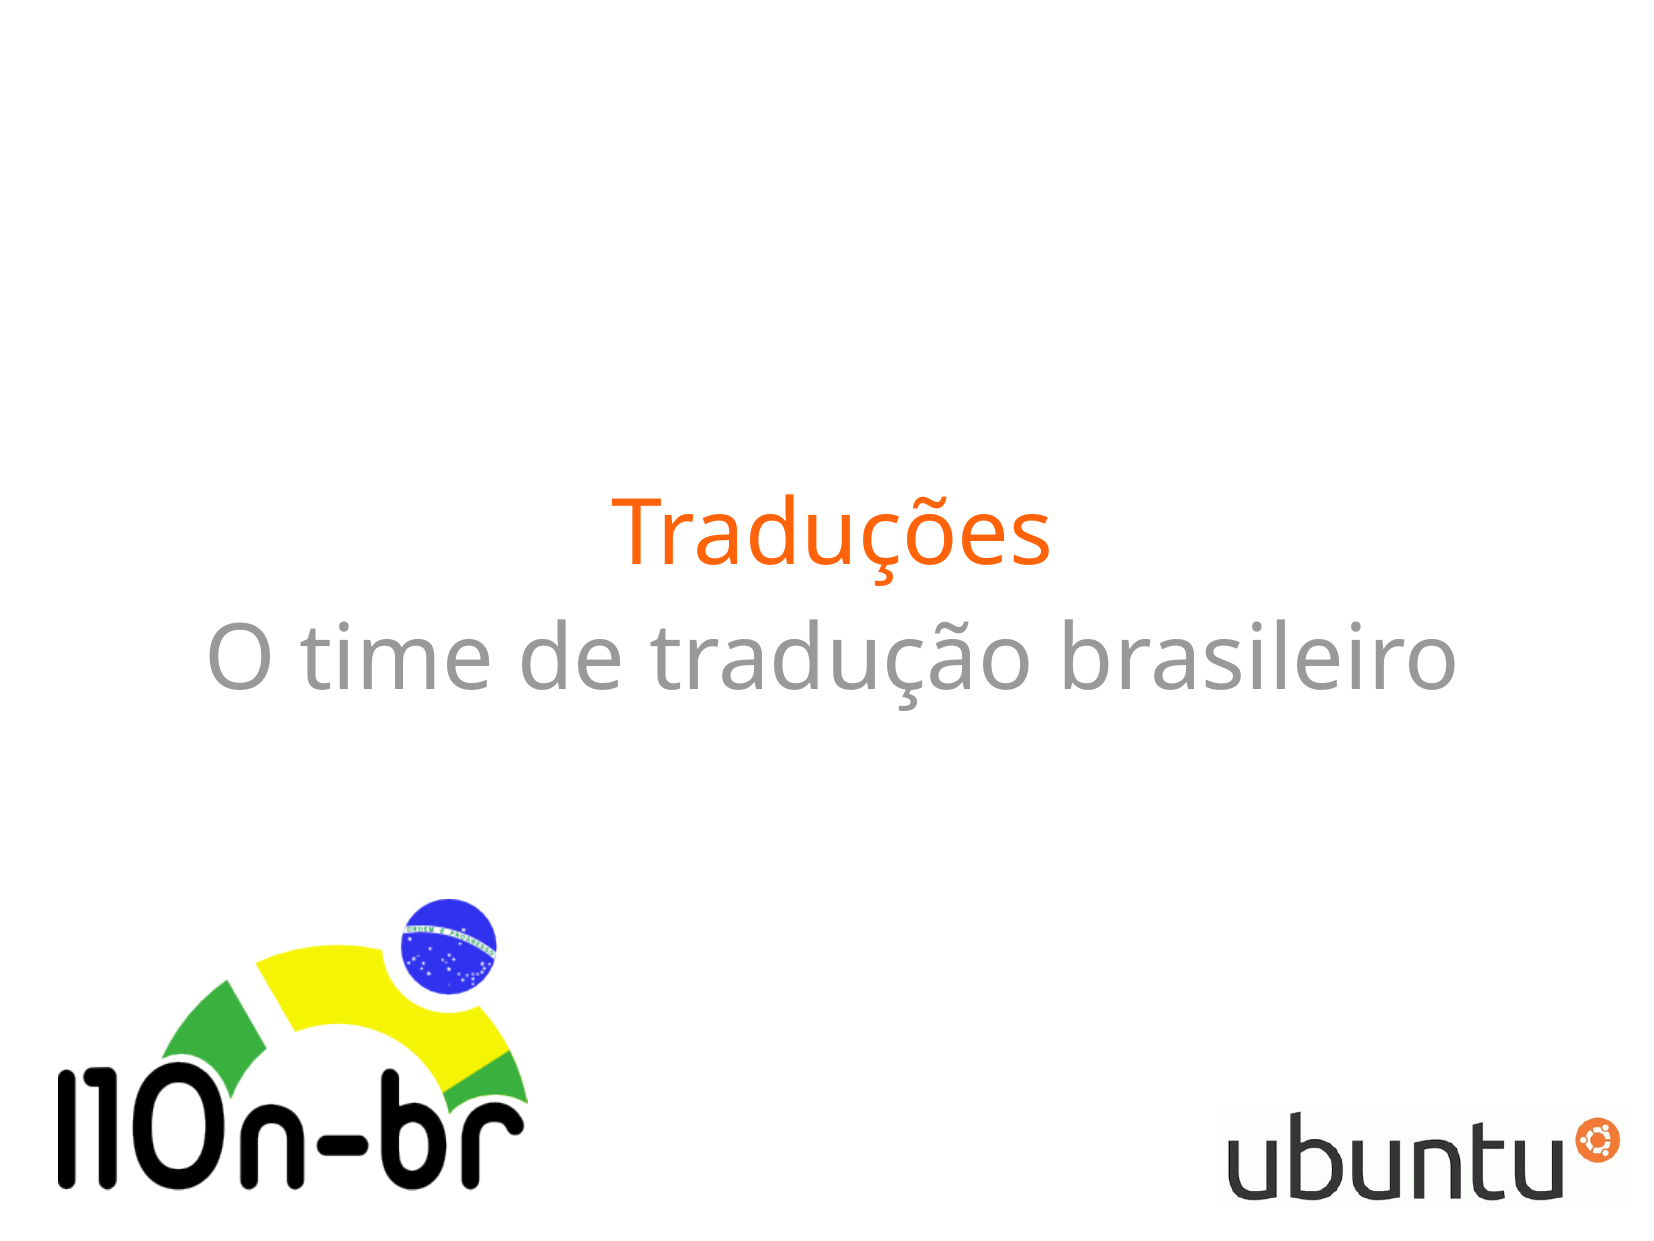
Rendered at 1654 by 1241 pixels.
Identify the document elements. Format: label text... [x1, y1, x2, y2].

picture [1222, 1104, 1625, 1208]
picture [58, 899, 528, 1191]
title Traduções O time de tradução brasileiro [88, 59, 1577, 1125]
